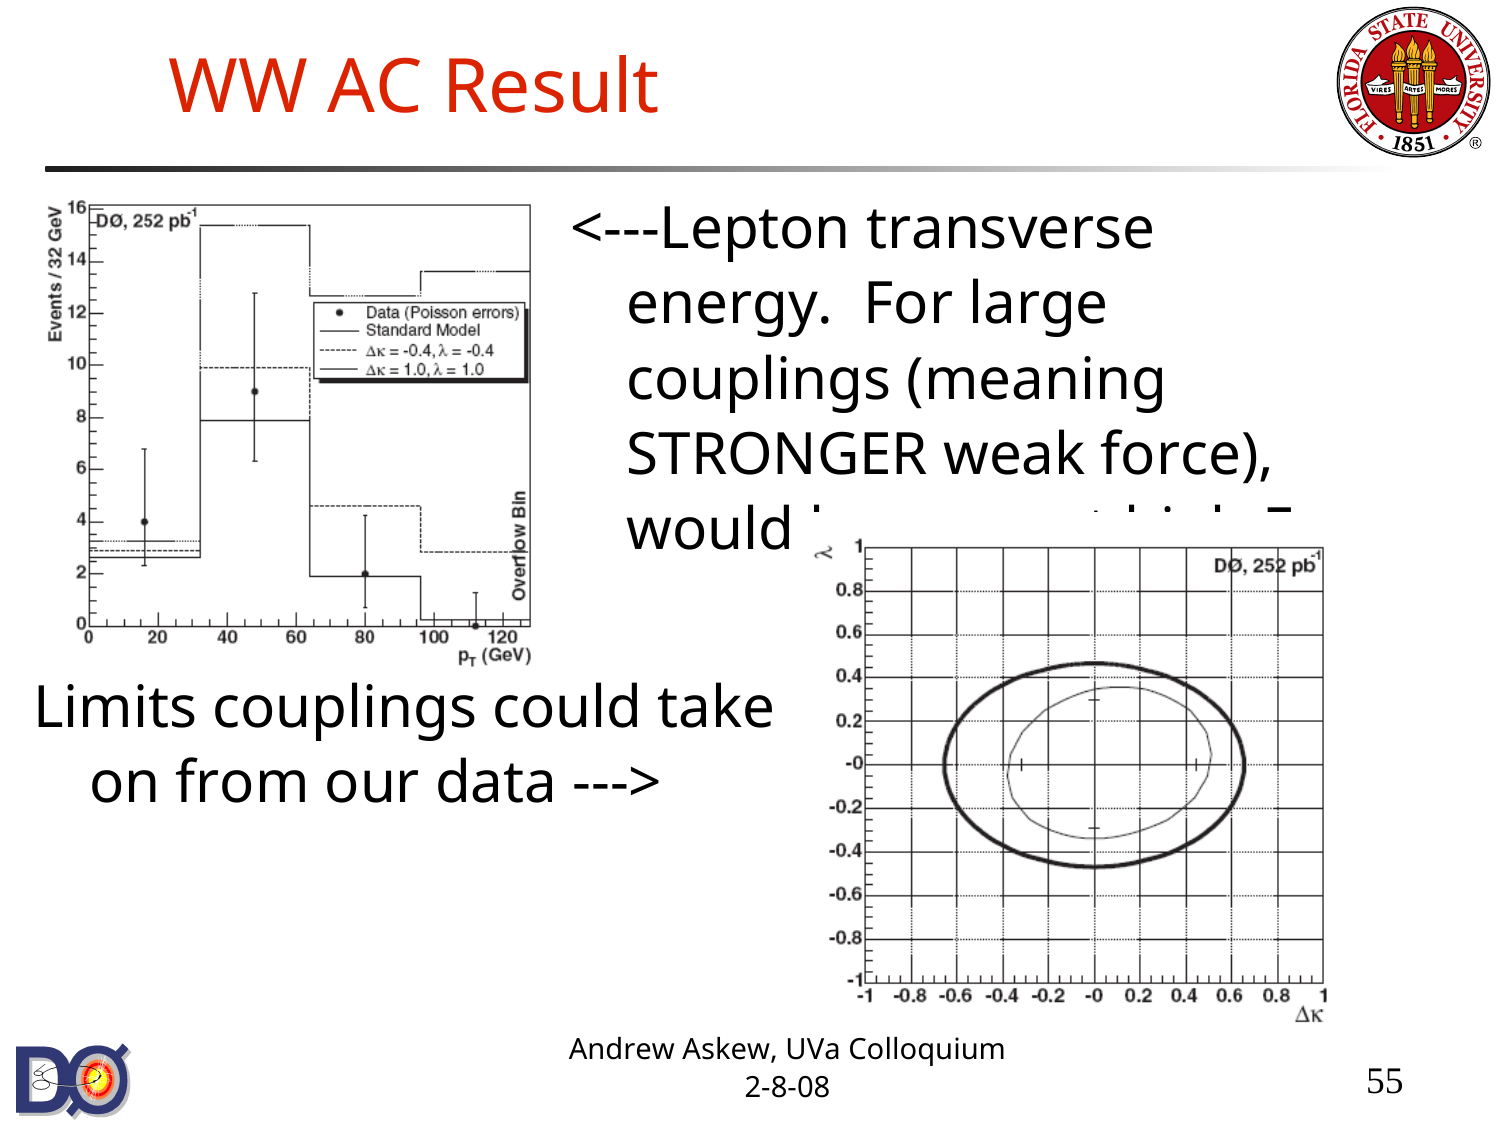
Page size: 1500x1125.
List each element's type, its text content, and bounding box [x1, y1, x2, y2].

picture [797, 512, 1362, 1032]
picture [1335, 5, 1492, 159]
picture [9, 1042, 134, 1122]
picture [28, 191, 554, 683]
list <---Lepton transverse energy. For large couplings (meaning STRONGER weak force), would be more at high ET. [570, 188, 1373, 524]
title WW AC Result [168, 29, 1313, 137]
list Limits couplings could take on from our data ---> [33, 667, 836, 996]
